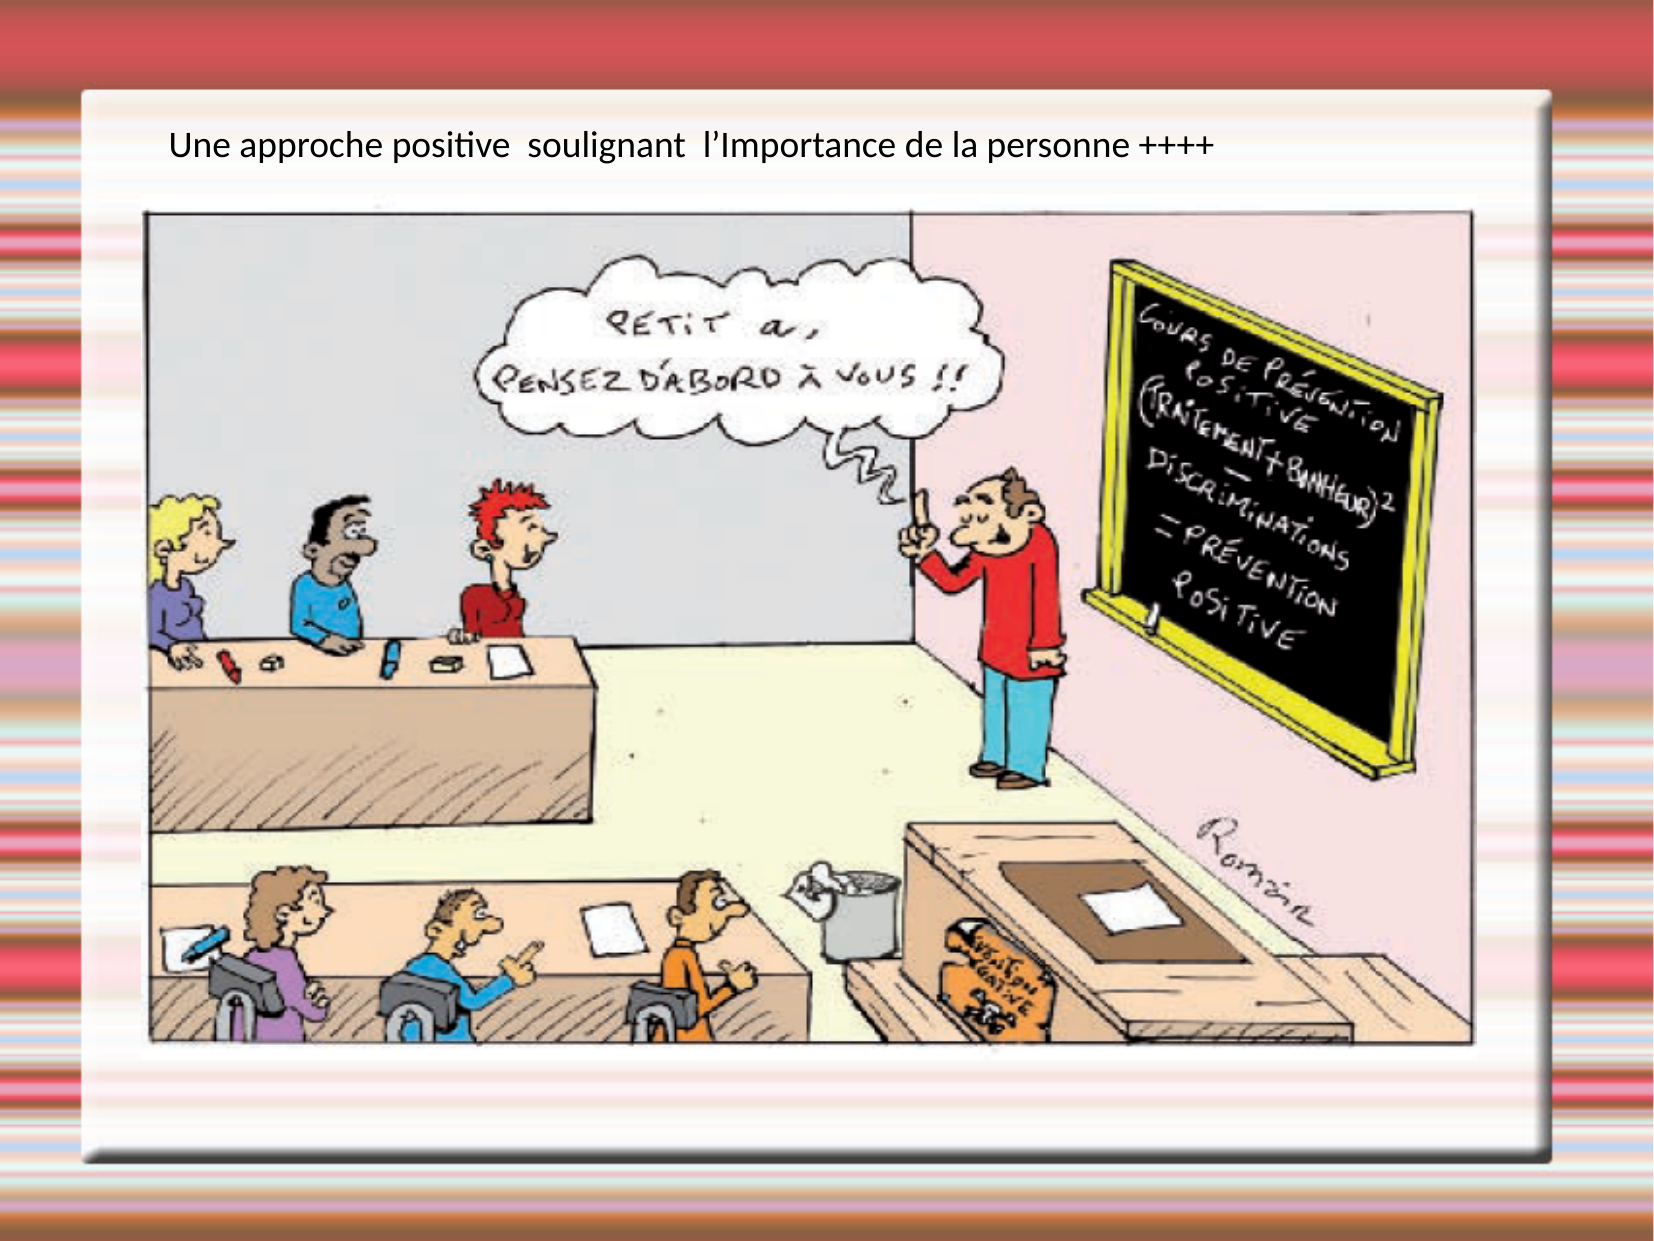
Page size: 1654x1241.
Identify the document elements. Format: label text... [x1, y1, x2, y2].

text_box Une approche positive soulignant l’Importance de la personne ++++ [153, 112, 1465, 173]
picture [141, 194, 1477, 1060]
